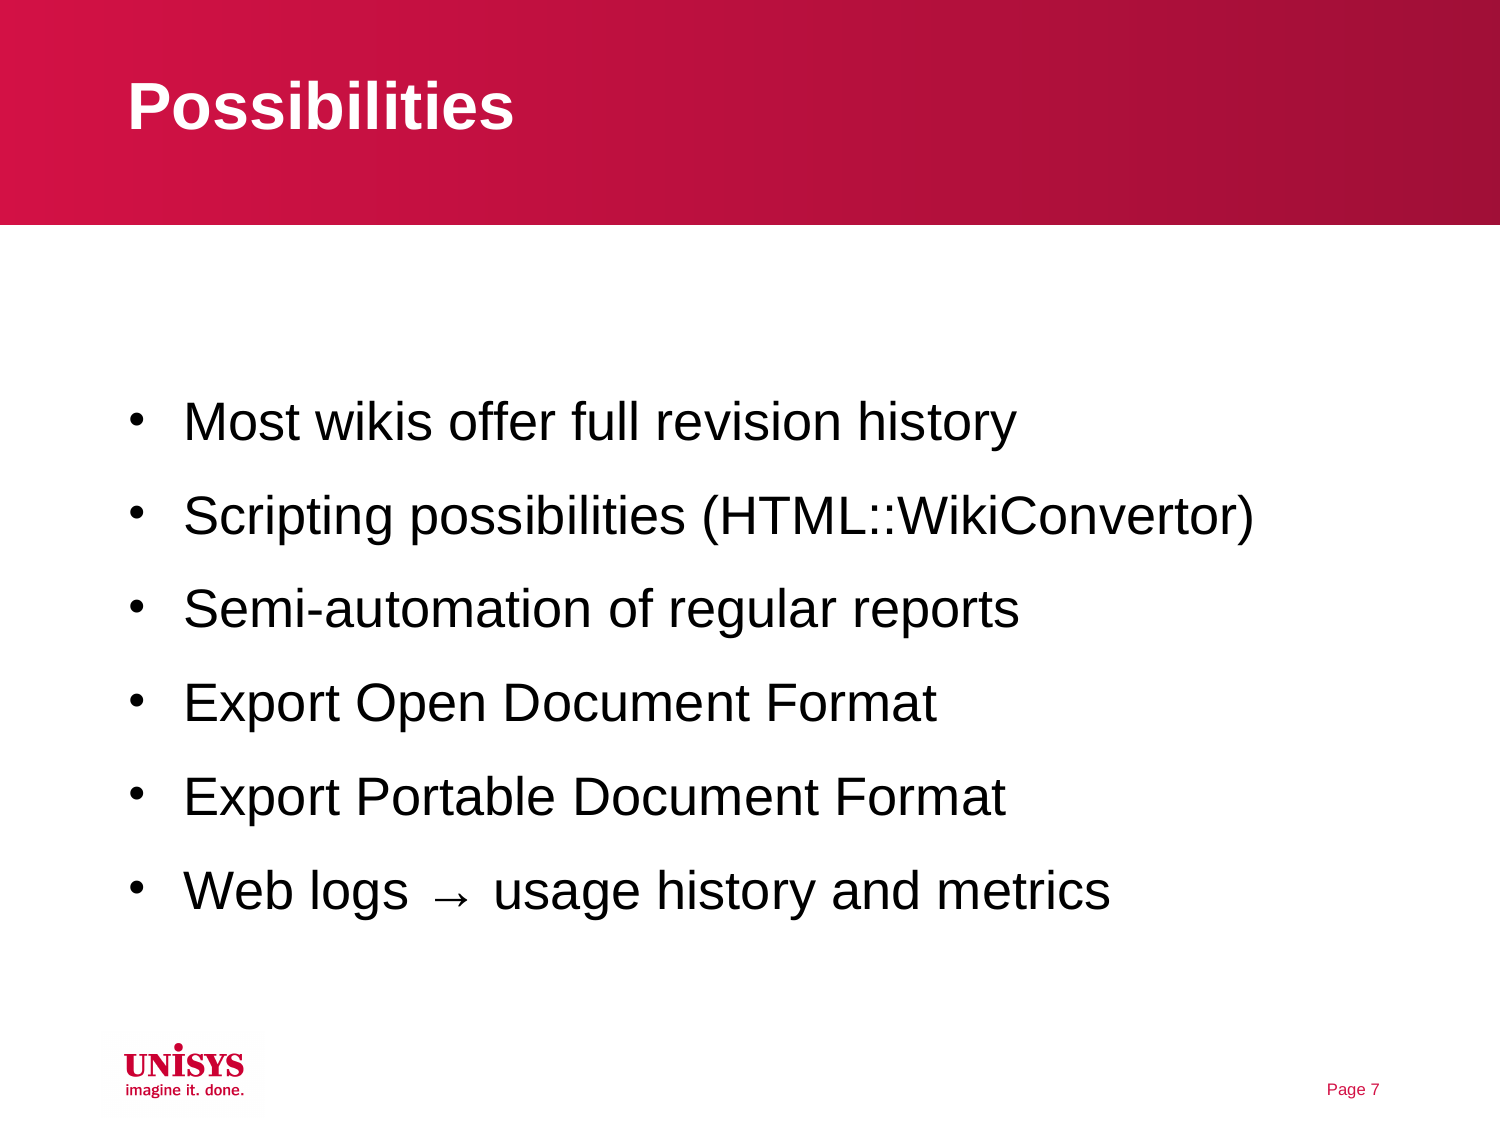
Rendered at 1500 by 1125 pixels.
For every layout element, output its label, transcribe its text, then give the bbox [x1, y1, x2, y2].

list Most wikis offer full revision history Scripting possibilities (HTML::WikiConvertor) Semi-automation of regular reports Export Open Document Format Export Portable Document Format Web logs → usage history and metrics [112, 284, 1387, 1028]
title Possibilities [112, 21, 1387, 195]
picture [101, 1031, 265, 1118]
